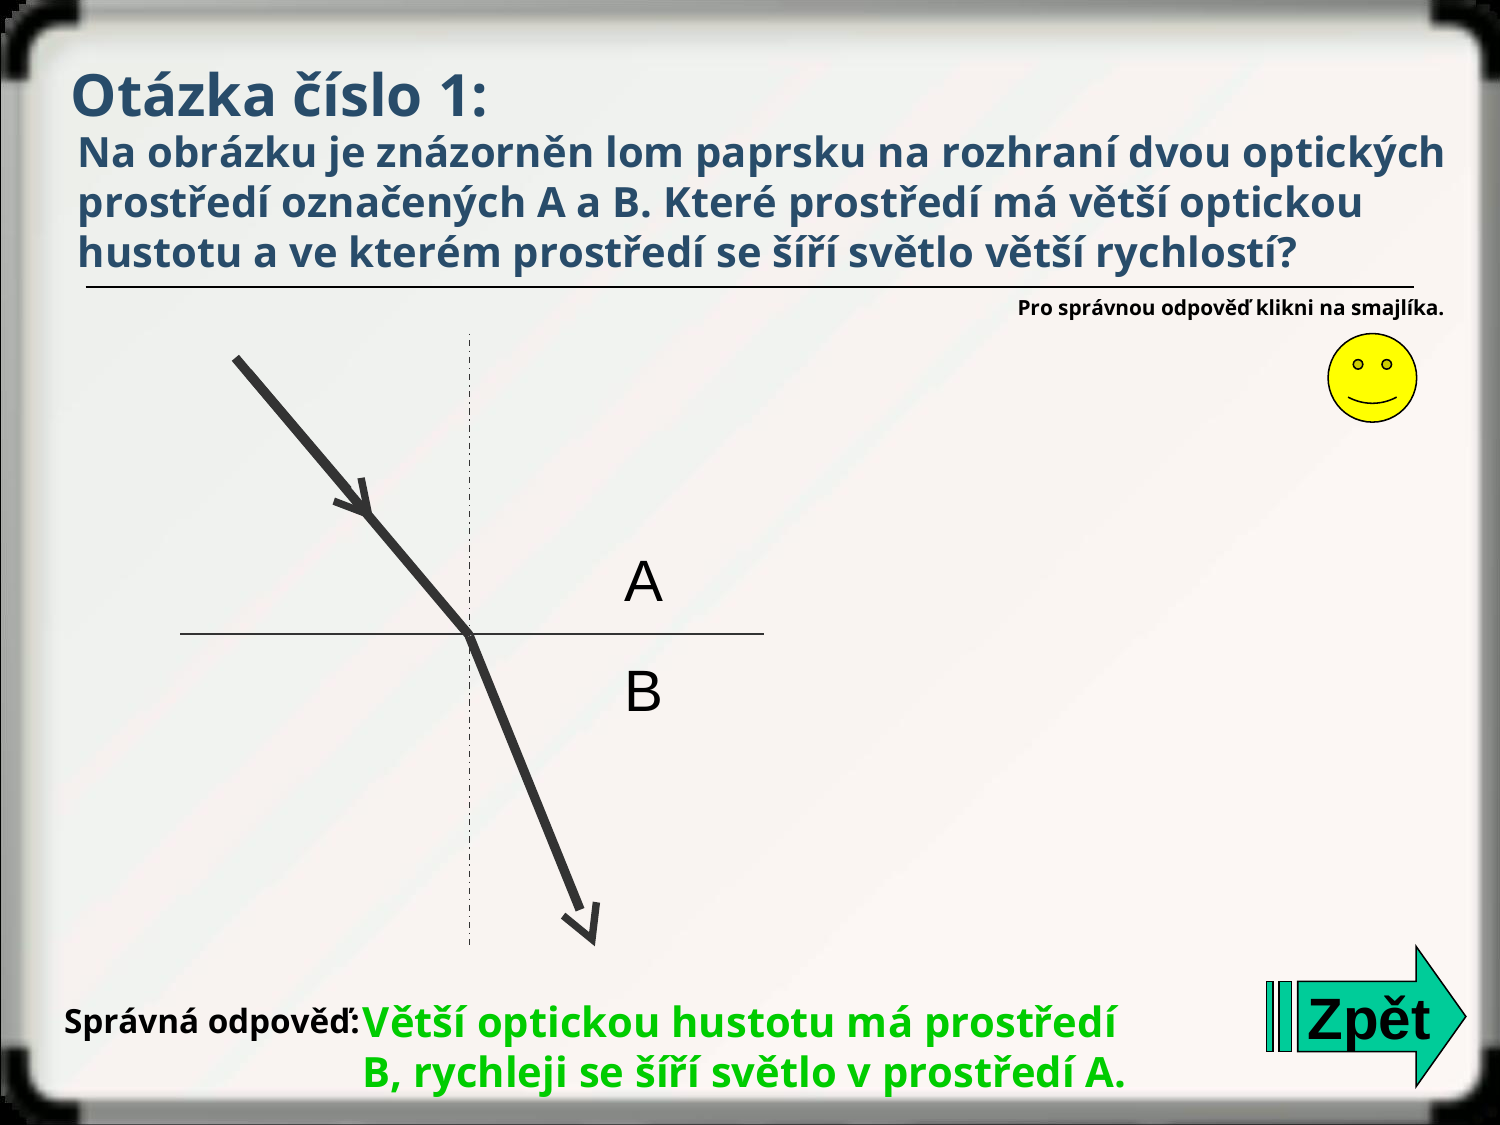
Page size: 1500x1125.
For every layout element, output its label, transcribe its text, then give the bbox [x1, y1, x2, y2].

text_box Otázka číslo 1: [55, 54, 1391, 149]
text_box Zpět [1267, 981, 1273, 1052]
text_box Správná odpověď: [49, 972, 434, 1068]
text_box Pro správnou odpověď klikni na smajlíka. [1002, 259, 1464, 355]
text_box Zpět [1297, 946, 1466, 1087]
text_box Větší optickou hustotu má prostředí B, rychleji se šíří světlo v prostředí A. [348, 997, 1146, 1094]
text_box [1328, 333, 1417, 423]
text_box B [609, 645, 721, 731]
text_box Na obrázku je znázorněn lom paprsku na rozhraní dvou optických prostředí označených A a B. Které prostředí má větší optickou hustotu a ve kterém prostředí se šíří světlo větší rychlostí? [63, 153, 1467, 249]
text_box A [609, 535, 721, 622]
picture [0, 0, 1500, 1125]
text_box Zpět [1279, 981, 1291, 1052]
